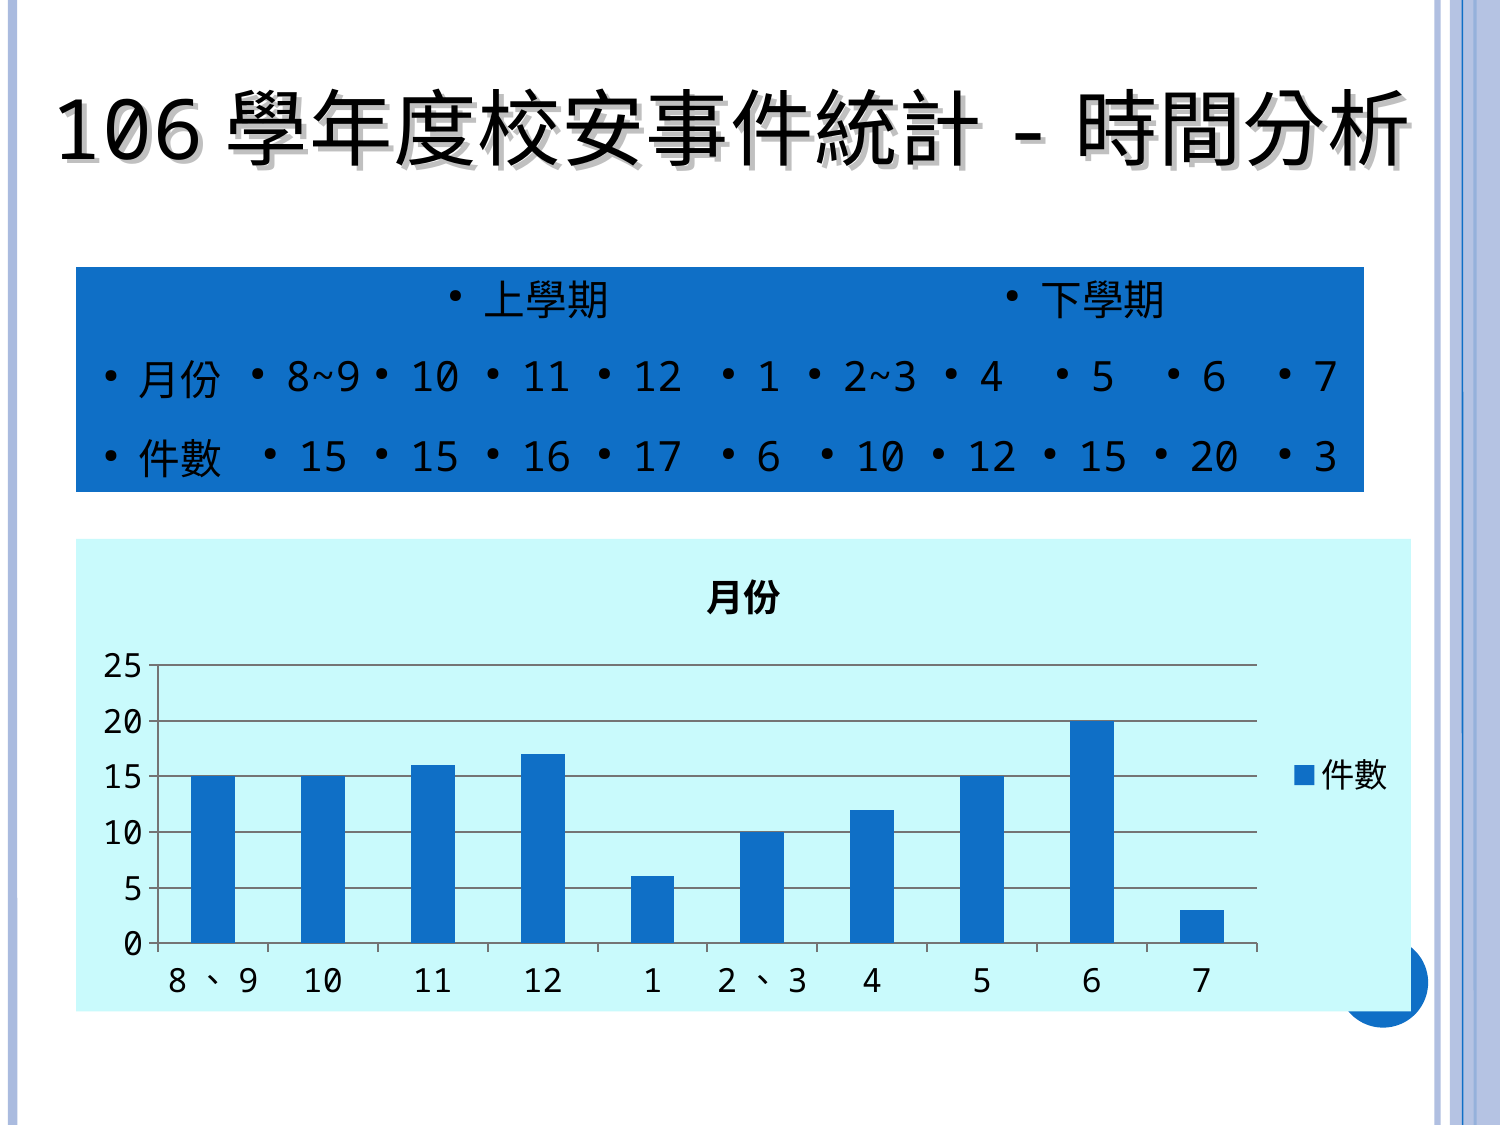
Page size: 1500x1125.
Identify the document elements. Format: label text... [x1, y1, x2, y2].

table_cell 6 [1141, 347, 1252, 426]
table_cell 10 [807, 426, 918, 492]
table_cell 15 [1030, 426, 1141, 492]
table_cell 12 [584, 347, 695, 426]
table_cell 5 [1030, 347, 1141, 426]
table_cell 7 [1252, 347, 1364, 426]
table_cell 4 [918, 347, 1030, 426]
table_header [76, 267, 250, 347]
table_cell 20 [1141, 426, 1252, 492]
table_cell 6 [695, 426, 807, 492]
table_cell 11 [473, 347, 584, 426]
table_cell 10 [361, 347, 473, 426]
table_cell 8~9 [250, 347, 361, 426]
table_cell 月份 [76, 347, 250, 426]
table_cell 2~3 [807, 347, 918, 426]
table_cell 15 [250, 426, 361, 492]
table_header 下學期 [807, 267, 1364, 347]
table_cell 16 [473, 426, 584, 492]
table_cell 1 [695, 347, 807, 426]
table_cell 12 [918, 426, 1030, 492]
table_cell 15 [361, 426, 473, 492]
table_cell 17 [584, 426, 695, 492]
chart [76, 538, 1411, 1012]
table_cell 3 [1252, 426, 1364, 492]
table_cell 件數 [76, 426, 250, 492]
table_header 上學期 [250, 267, 807, 347]
text_box 106學年度校安事件統計-時間分析 [36, 68, 1426, 183]
